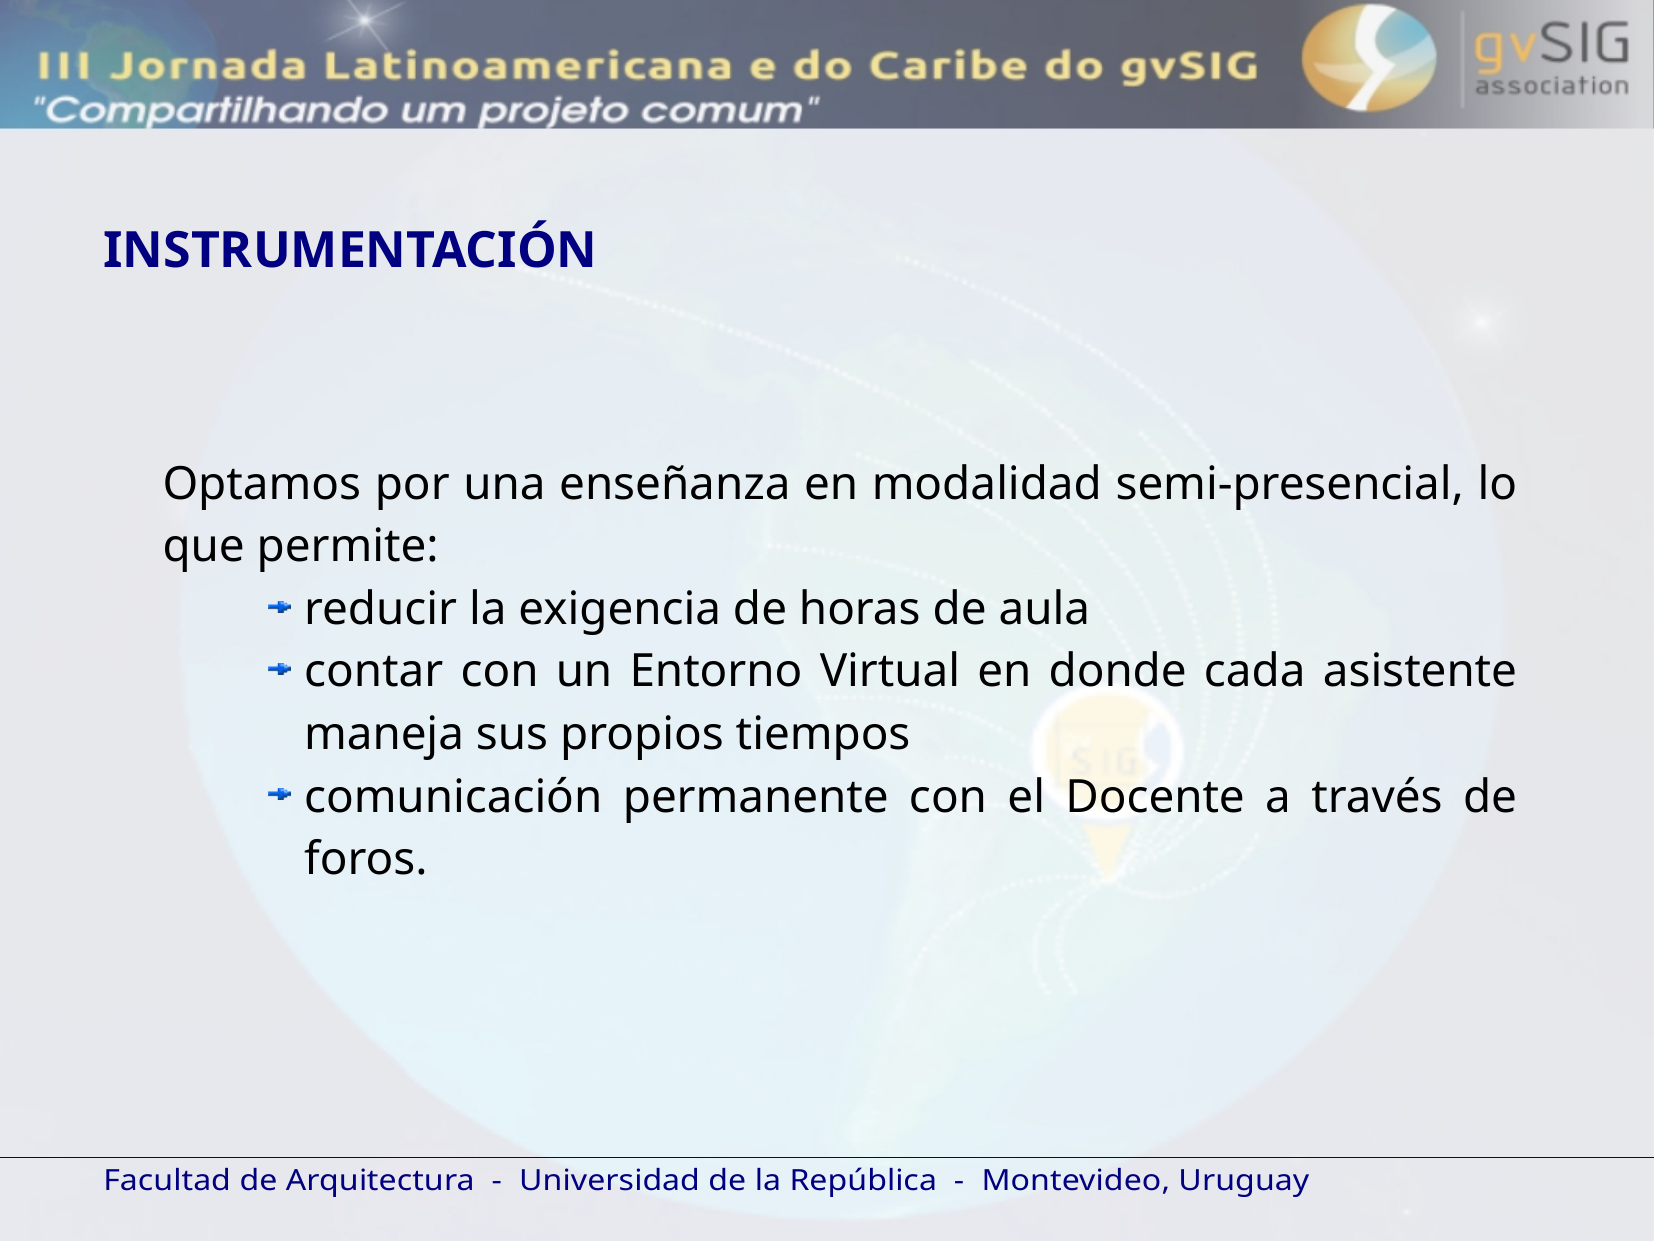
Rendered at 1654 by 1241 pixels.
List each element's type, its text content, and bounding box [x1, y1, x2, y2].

text_box INSTRUMENTACIÓN [88, 206, 651, 292]
text_box Facultad de Arquitectura - Universidad de la República - Montevideo, Uruguay [88, 1151, 1565, 1157]
text_box Facultad de Arquitectura - Universidad de la República - Montevideo, Uruguay [88, 1158, 1565, 1208]
picture [0, 0, 1654, 1157]
text_box Optamos por una enseñanza en modalidad semi-presencial, lo que permite: reducir la exigencia de horas de aula contar con un Entorno Virtual en donde cada asistente maneja sus propios tiempos comunicación permanente con el Docente a través de foros. [147, 442, 1536, 945]
picture [0, 1158, 1654, 1241]
